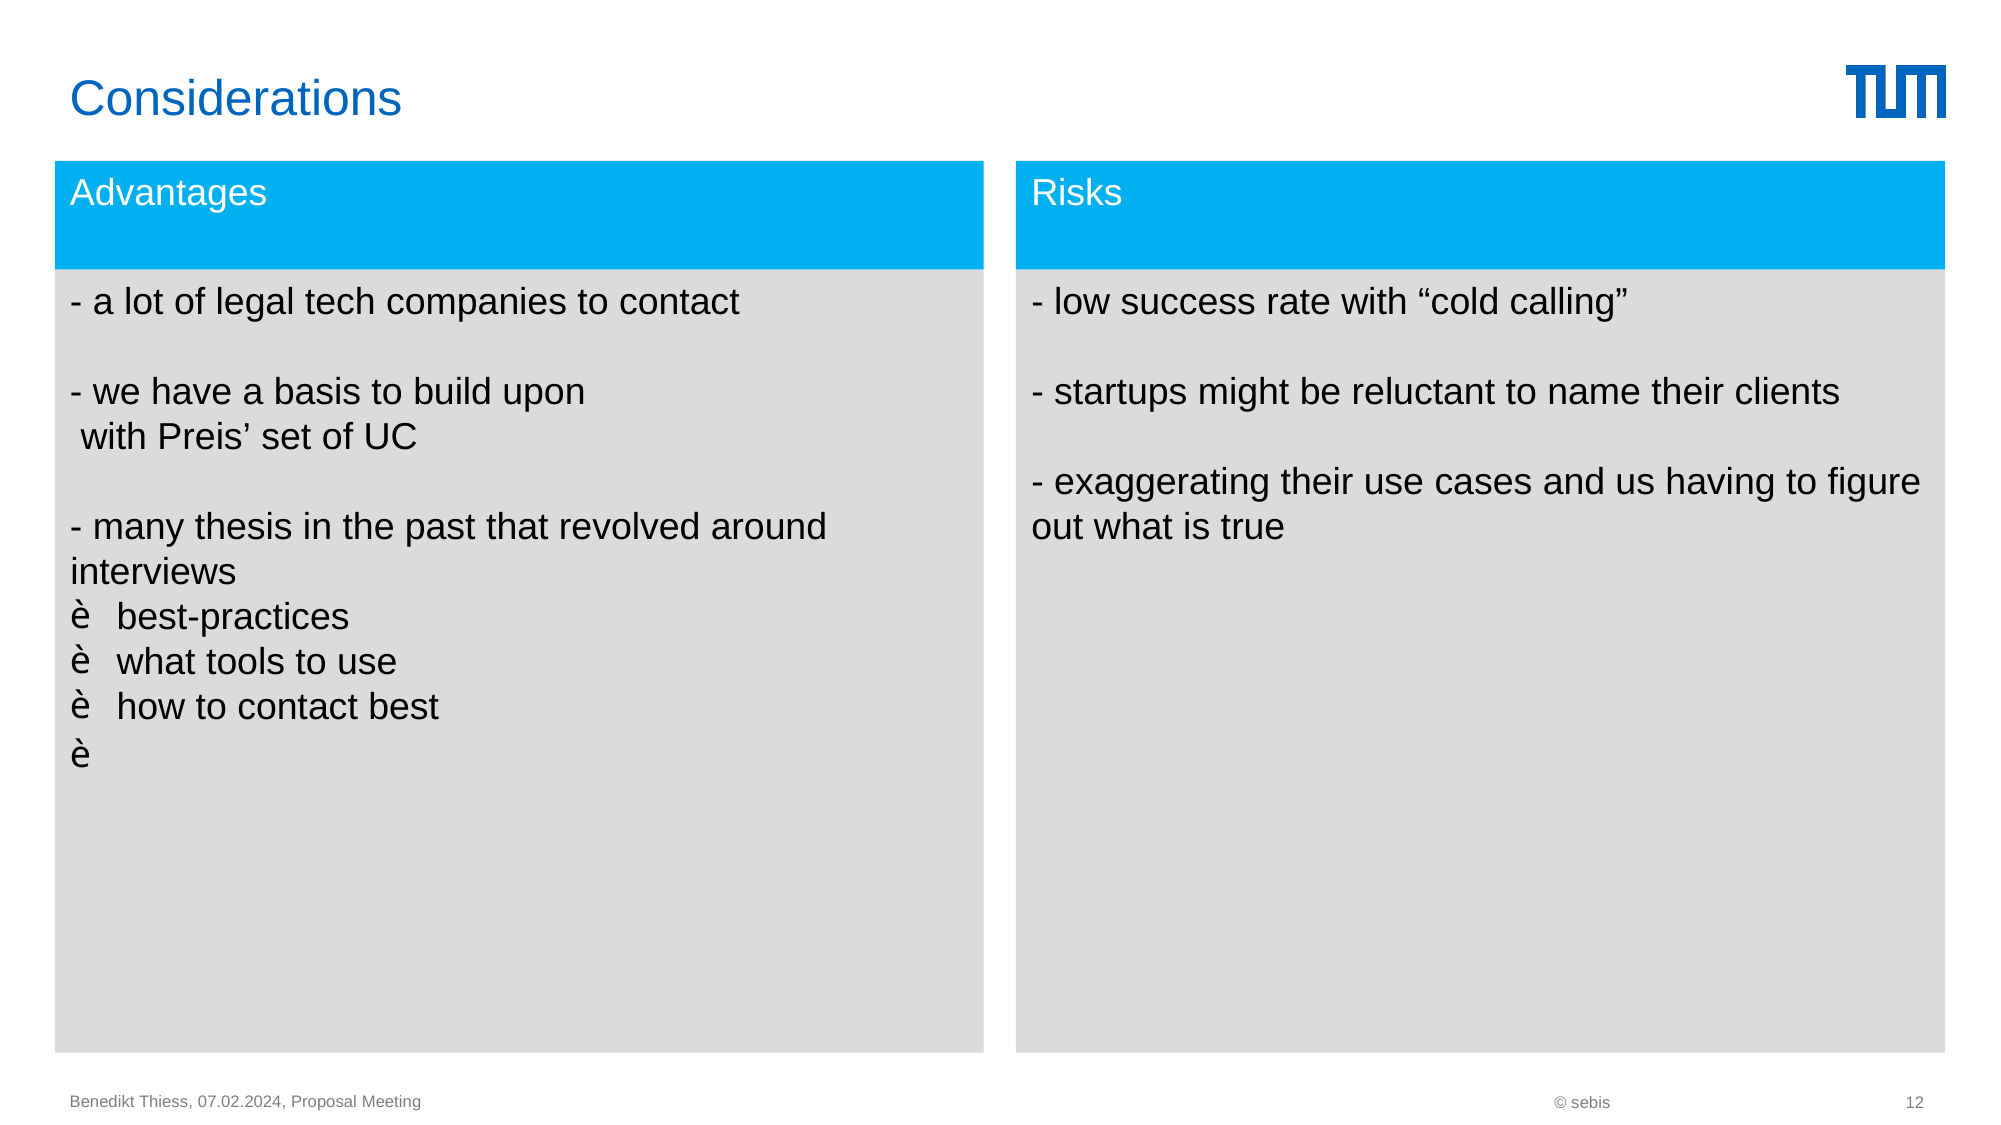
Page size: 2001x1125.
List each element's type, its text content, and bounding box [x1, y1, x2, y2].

list - low success rate with “cold calling” - startups might be reluctant to name their clients - exaggerating their use cases and us having to figure out what is true [1015, 269, 1946, 1053]
list Advantages [54, 160, 984, 269]
list Risks [1015, 160, 1946, 269]
text_box © sebis [1539, 1077, 1890, 1125]
list - a lot of legal tech companies to contact - we have a basis to build upon with Preis’ set of UC - many thesis in the past that revolved around interviews best-practices what tools to use how to contact best [54, 269, 984, 1053]
text_box Benedikt Thiess, 07.02.2024, Proposal Meeting [54, 1077, 1000, 1125]
title Considerations [54, 7, 1792, 126]
text_box [1890, 1077, 1946, 1125]
